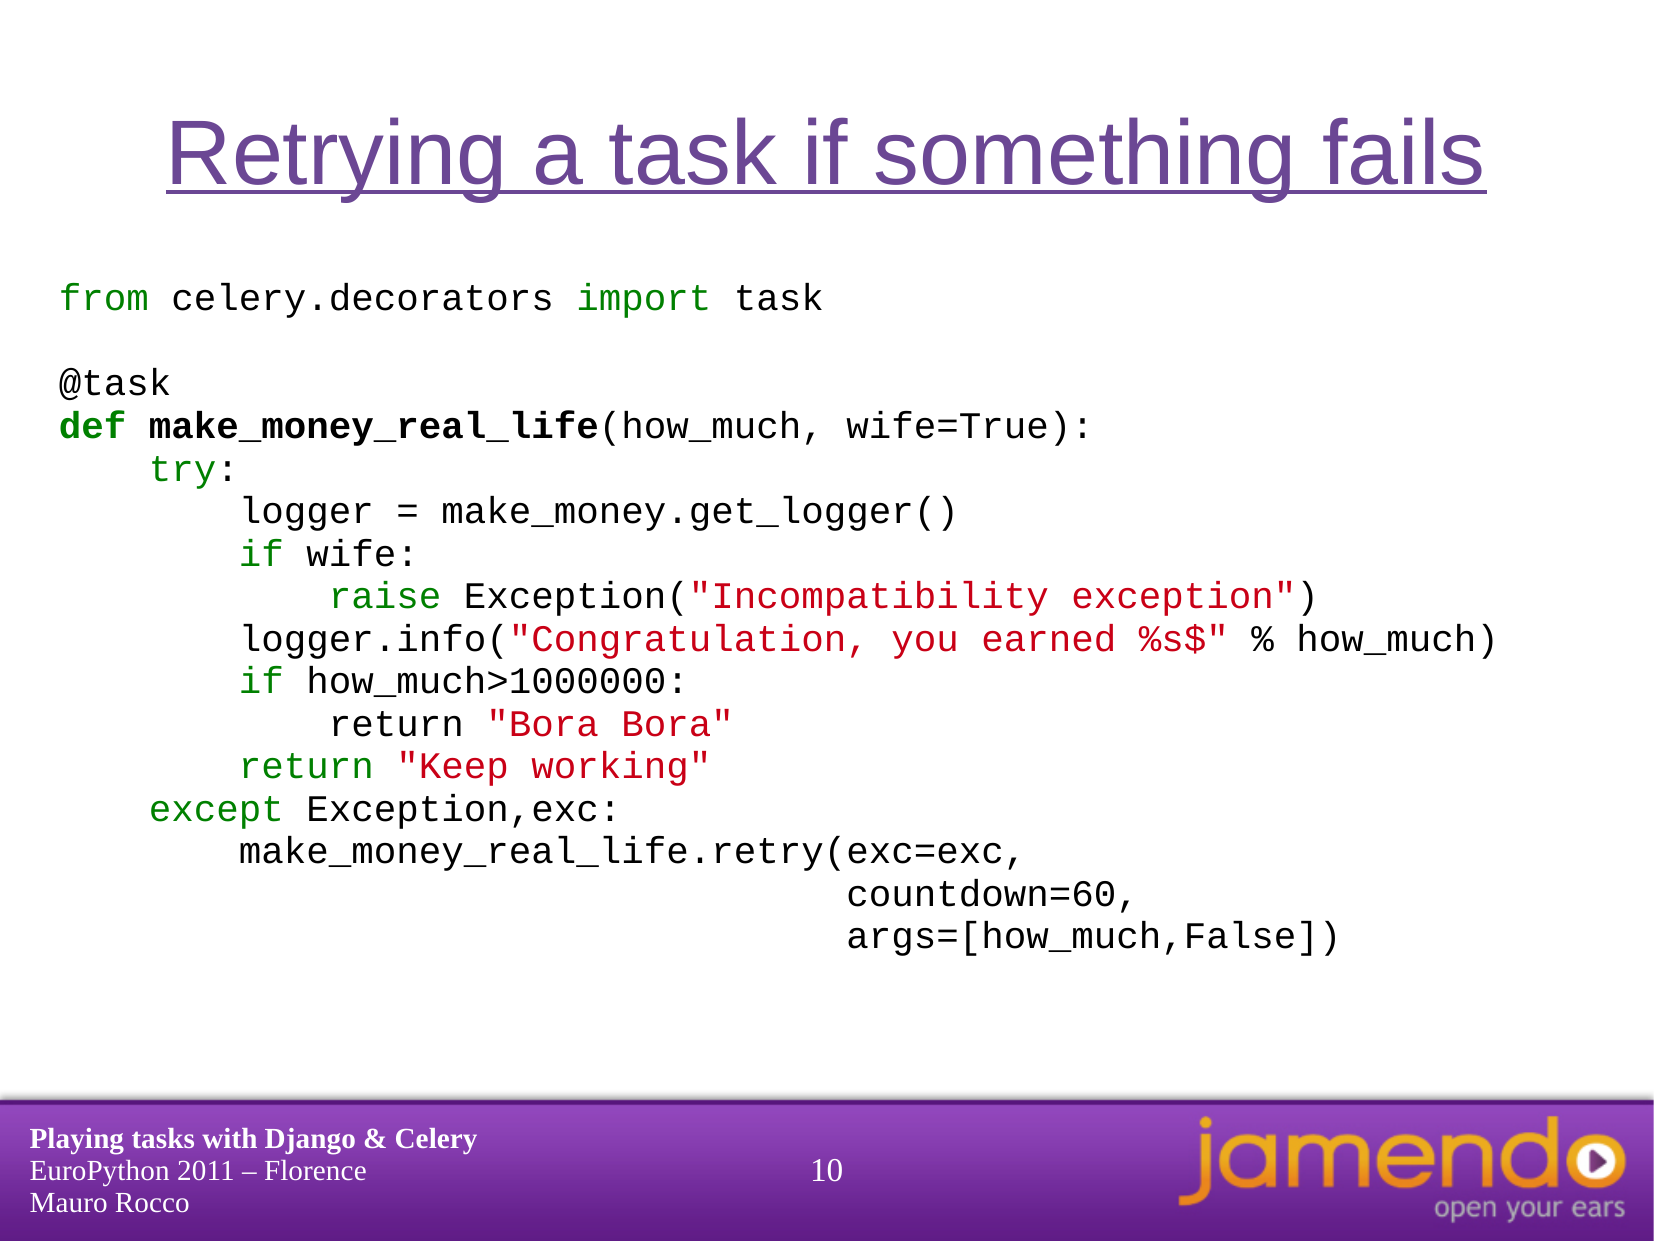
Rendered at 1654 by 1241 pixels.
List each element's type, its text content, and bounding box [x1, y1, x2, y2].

title Retrying a task if something fails [82, 49, 1571, 257]
text_box from celery.decorators import task @task def make_money_real_life(how_much, wife=True): try: logger = make_money.get_logger() if wife: raise Exception("Incompatibility exception") logger.info("Congratulation, you earned %s$" % how_much) if how_much>1000000: return "Bora Bora" return "Keep working" except Exception,exc: make_money_real_life.retry(exc=exc, countdown=60, args=[how_much,False]) [44, 272, 1610, 968]
picture [0, 0, 1654, 1241]
